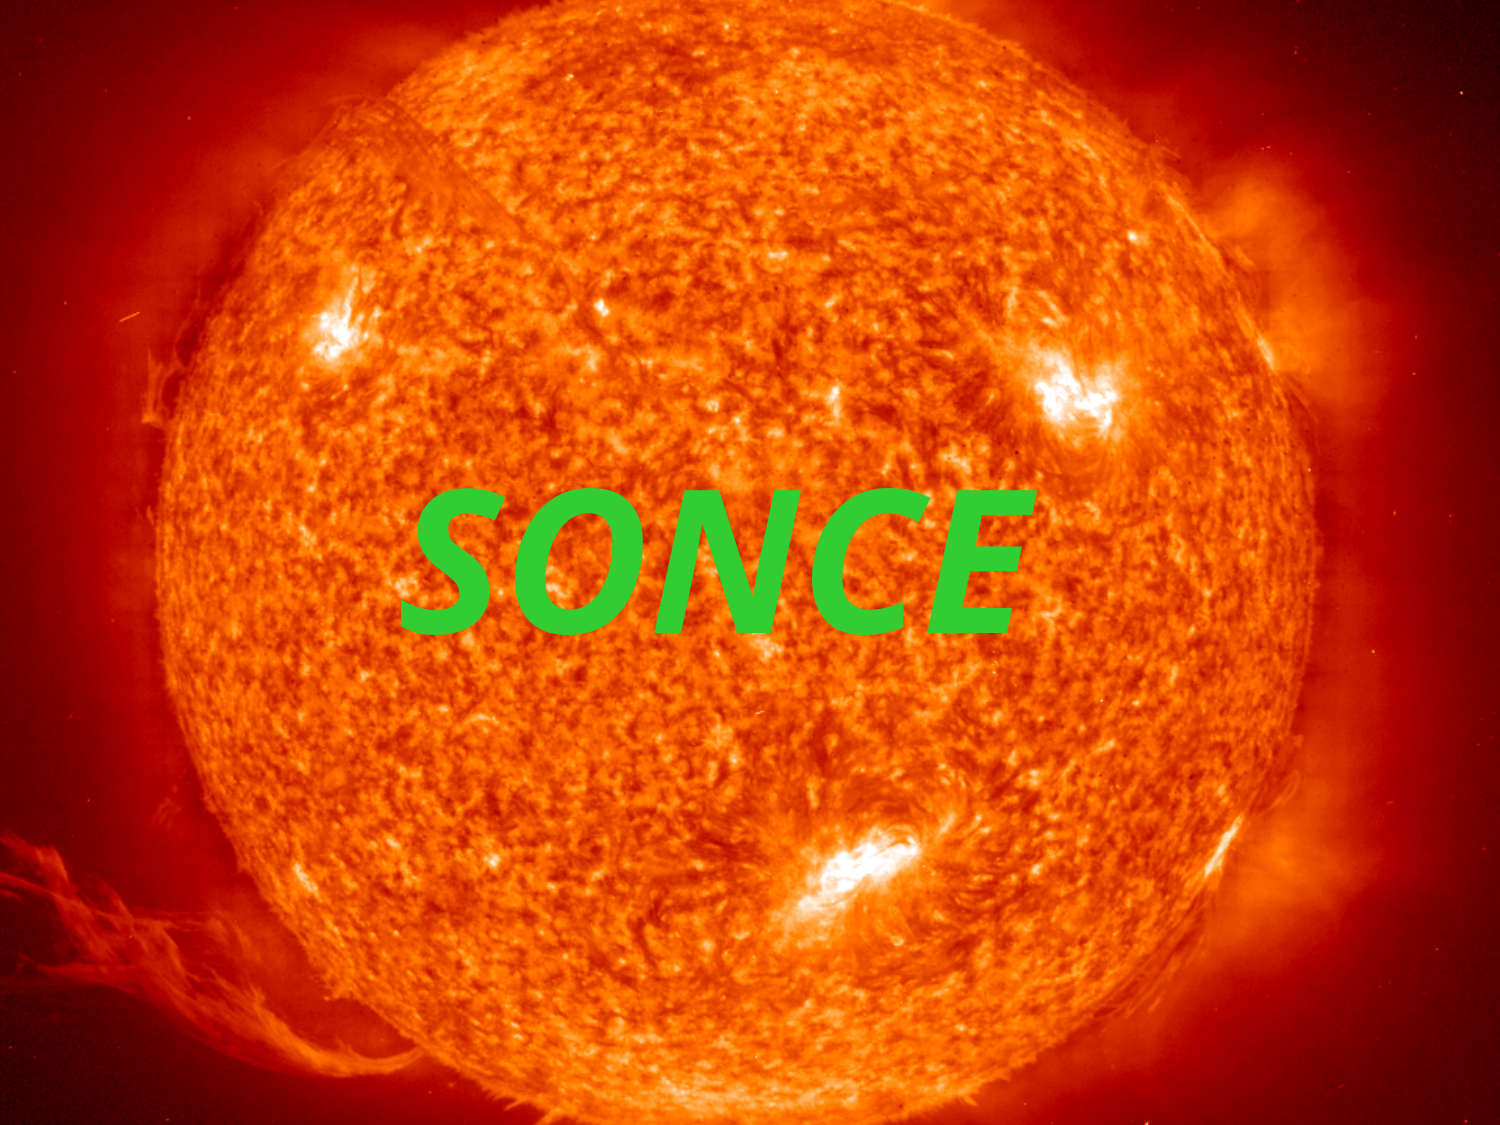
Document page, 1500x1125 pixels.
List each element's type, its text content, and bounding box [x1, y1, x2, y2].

picture [0, 0, 1500, 1125]
title SONCE [76, 432, 1352, 674]
